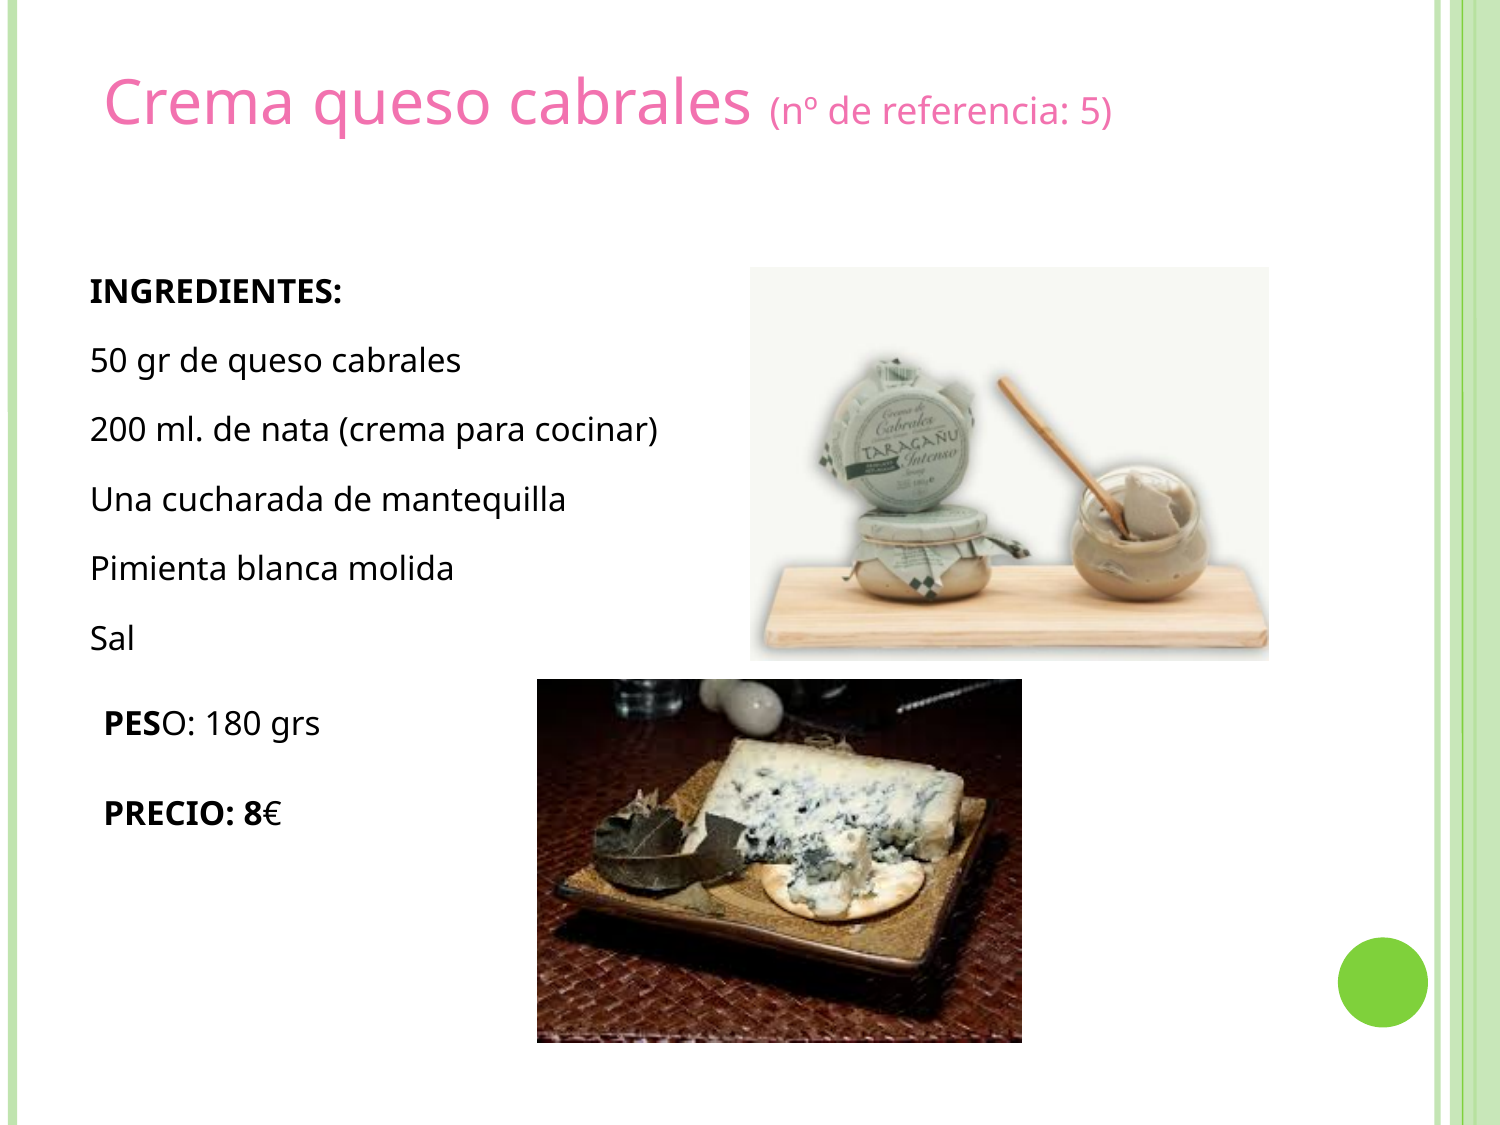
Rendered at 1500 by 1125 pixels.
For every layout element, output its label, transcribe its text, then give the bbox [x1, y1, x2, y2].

list INGREDIENTES: 50 gr de queso cabrales 200 ml. de nata (crema para cocinar) Una cucharada de mantequilla Pimienta blanca molida Sal [75, 262, 1300, 1062]
title Crema queso cabrales (nº de referencia: 5) [88, 54, 1314, 243]
text_box PESO: 180 grs PRECIO: 8€ [88, 692, 537, 843]
picture [750, 267, 1269, 661]
picture [537, 679, 1022, 1043]
